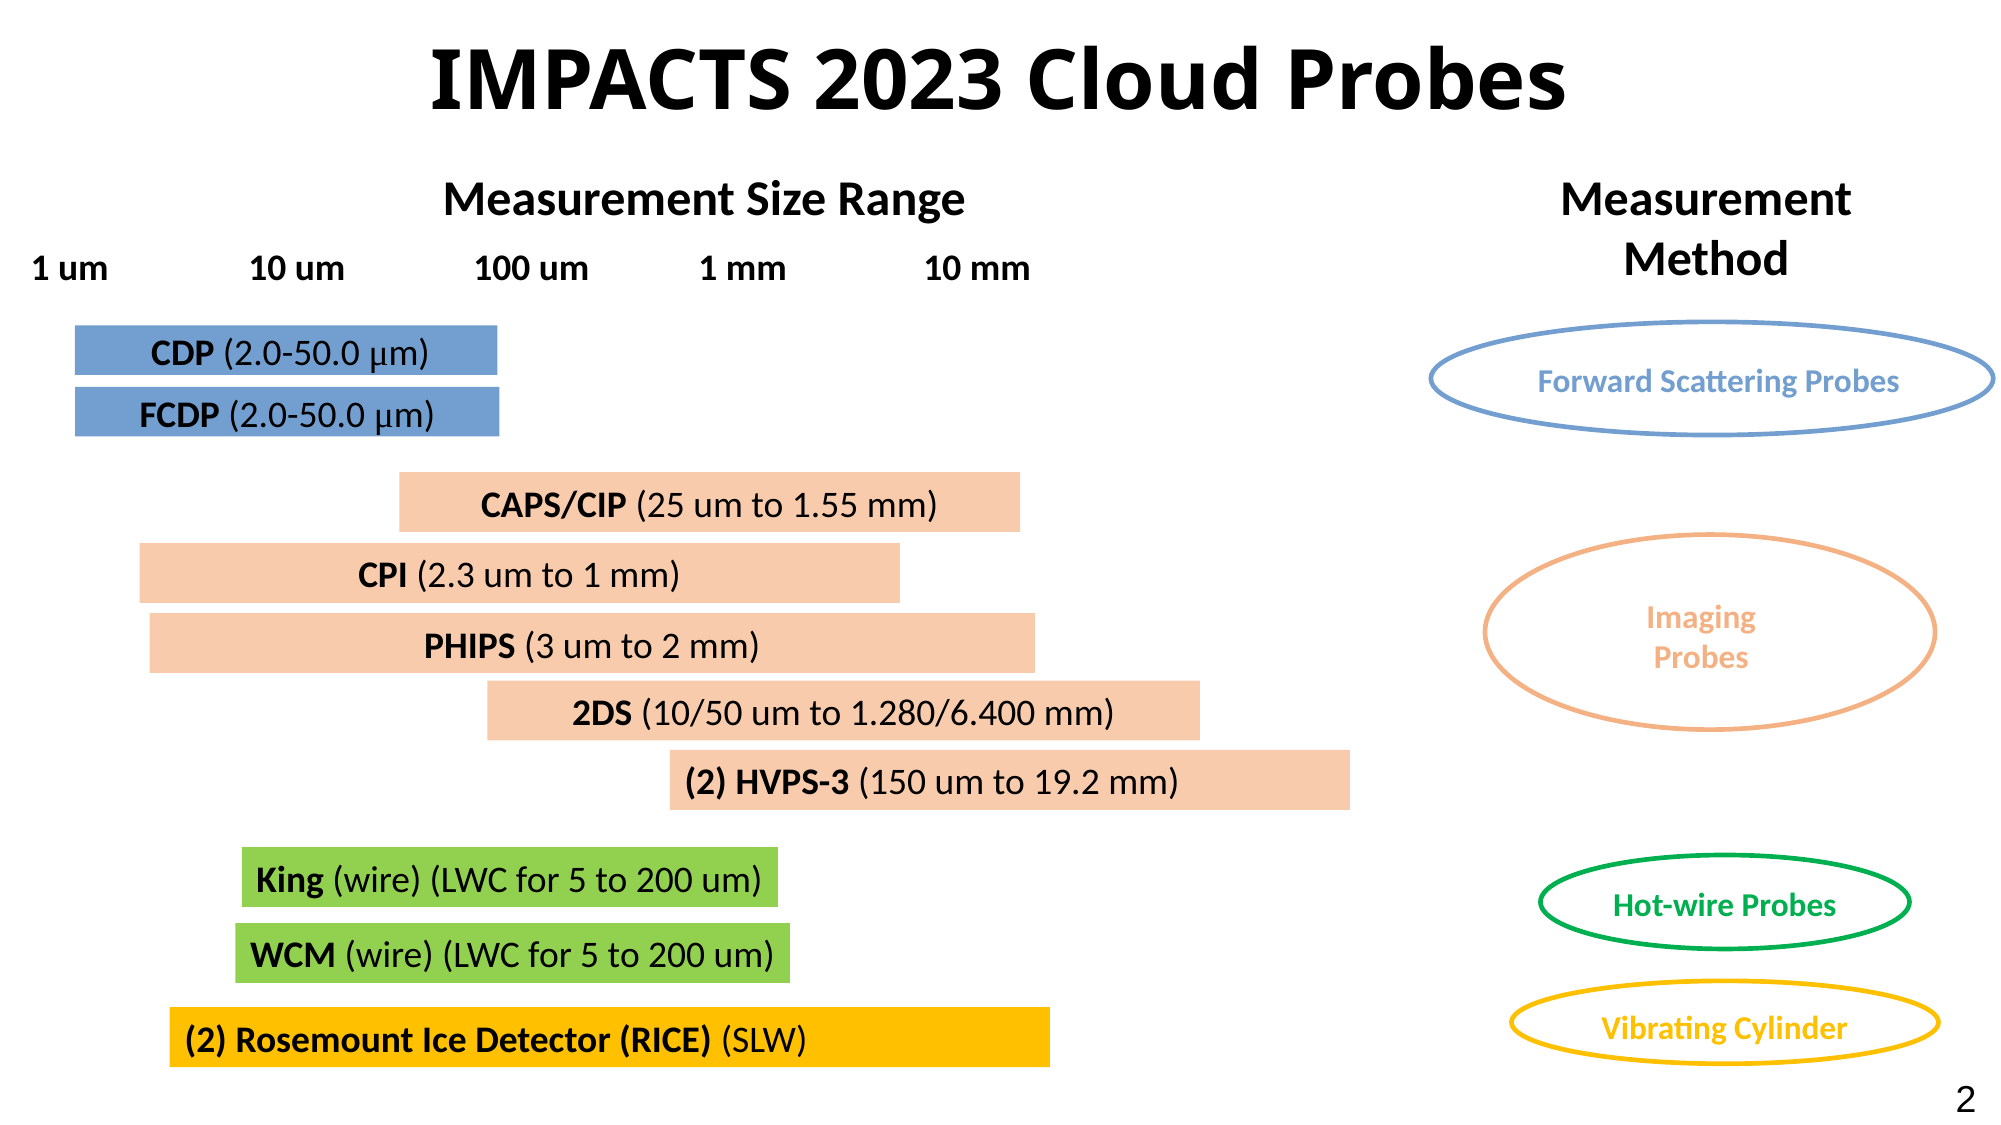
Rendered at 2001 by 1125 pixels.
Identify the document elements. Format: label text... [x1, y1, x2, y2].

text_box Forward Scattering Probes [1523, 351, 1916, 407]
text_box Imaging Probes [1631, 587, 1772, 683]
text_box 1 um 10 um 100 um 1 mm 10 mm [15, 235, 1613, 296]
text_box (2) Rosemount Ice Detector (RICE) (SLW) [169, 1007, 1050, 1068]
text_box CPI (2.3 um to 1 mm) [139, 543, 900, 603]
text_box WCM (wire) (LWC for 5 to 200 um) [235, 923, 790, 983]
text_box 2DS (10/50 um to 1.280/6.400 mm) [487, 680, 1200, 741]
text_box Measurement Method [1462, 158, 1950, 294]
text_box CDP (2.0-50.0 μm) [74, 325, 498, 375]
text_box CAPS/CIP (25 um to 1.55 mm) [399, 472, 1021, 532]
text_box Hot-wire Probes [1598, 875, 1852, 931]
text_box Measurement Size Range [314, 158, 1095, 234]
text_box (2) HVPS-3 (150 um to 19.2 mm) [669, 749, 1350, 810]
text_box King (wire) (LWC for 5 to 200 um) [241, 847, 778, 907]
text_box PHIPS (3 um to 2 mm) [149, 613, 1035, 673]
text_box Vibrating Cylinder [1586, 998, 1864, 1054]
text_box FCDP (2.0-50.0 μm) [75, 386, 500, 437]
text_box IMPACTS 2023 Cloud Probes [137, 6, 1863, 159]
